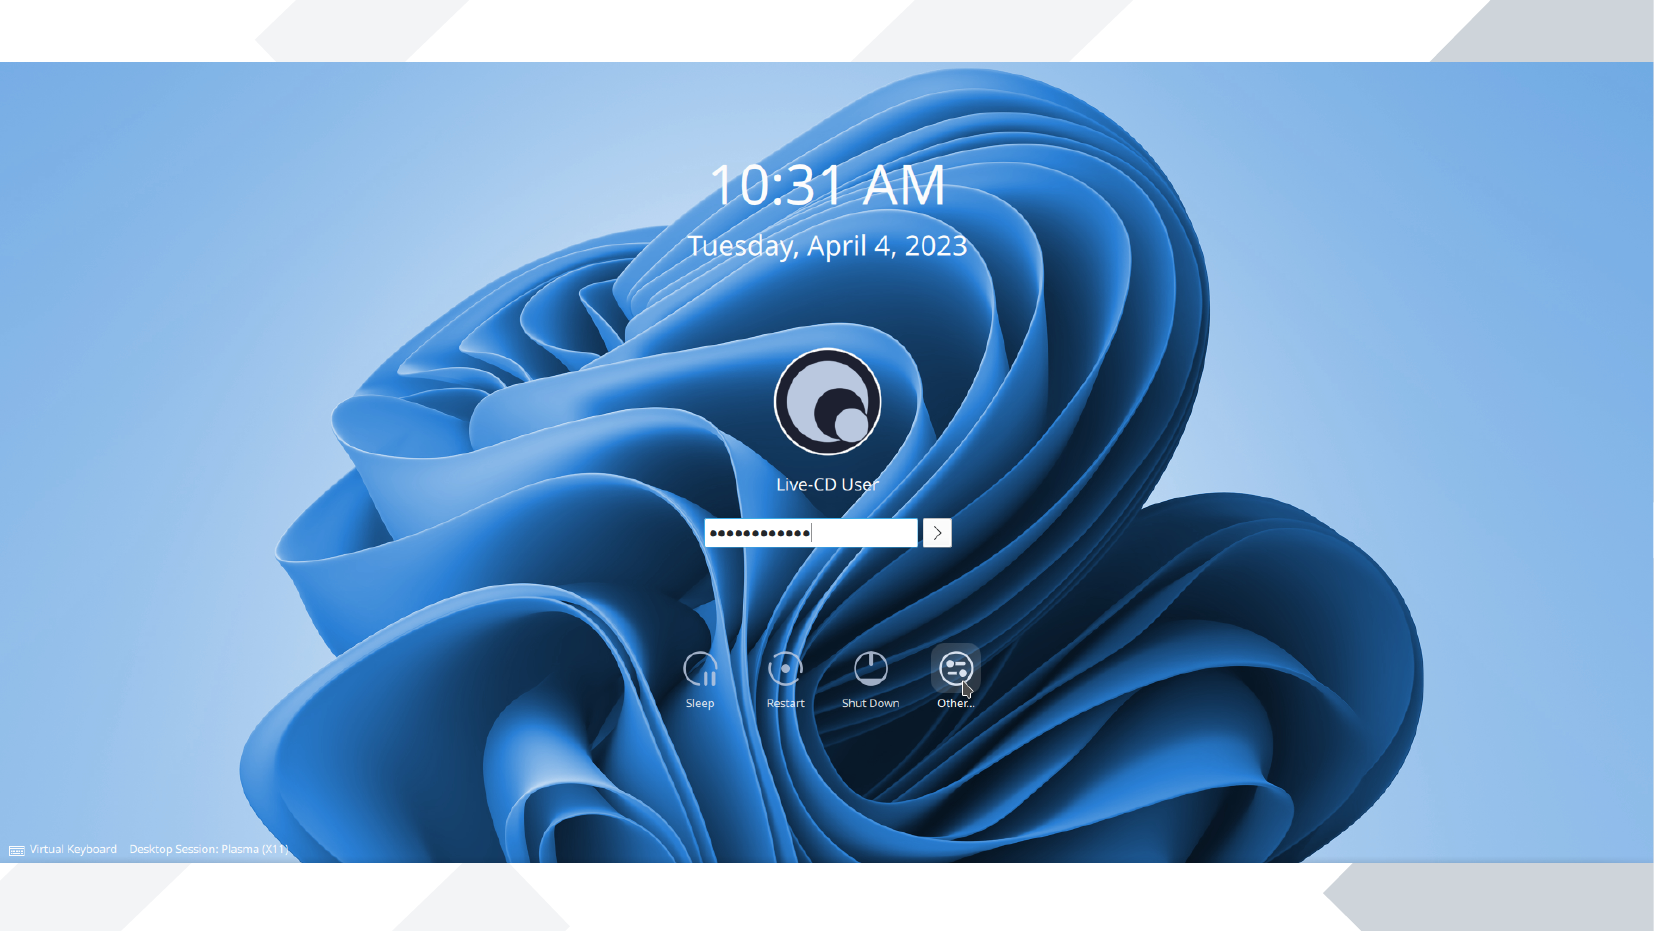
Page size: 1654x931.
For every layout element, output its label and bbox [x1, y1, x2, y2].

picture [0, 62, 1654, 863]
